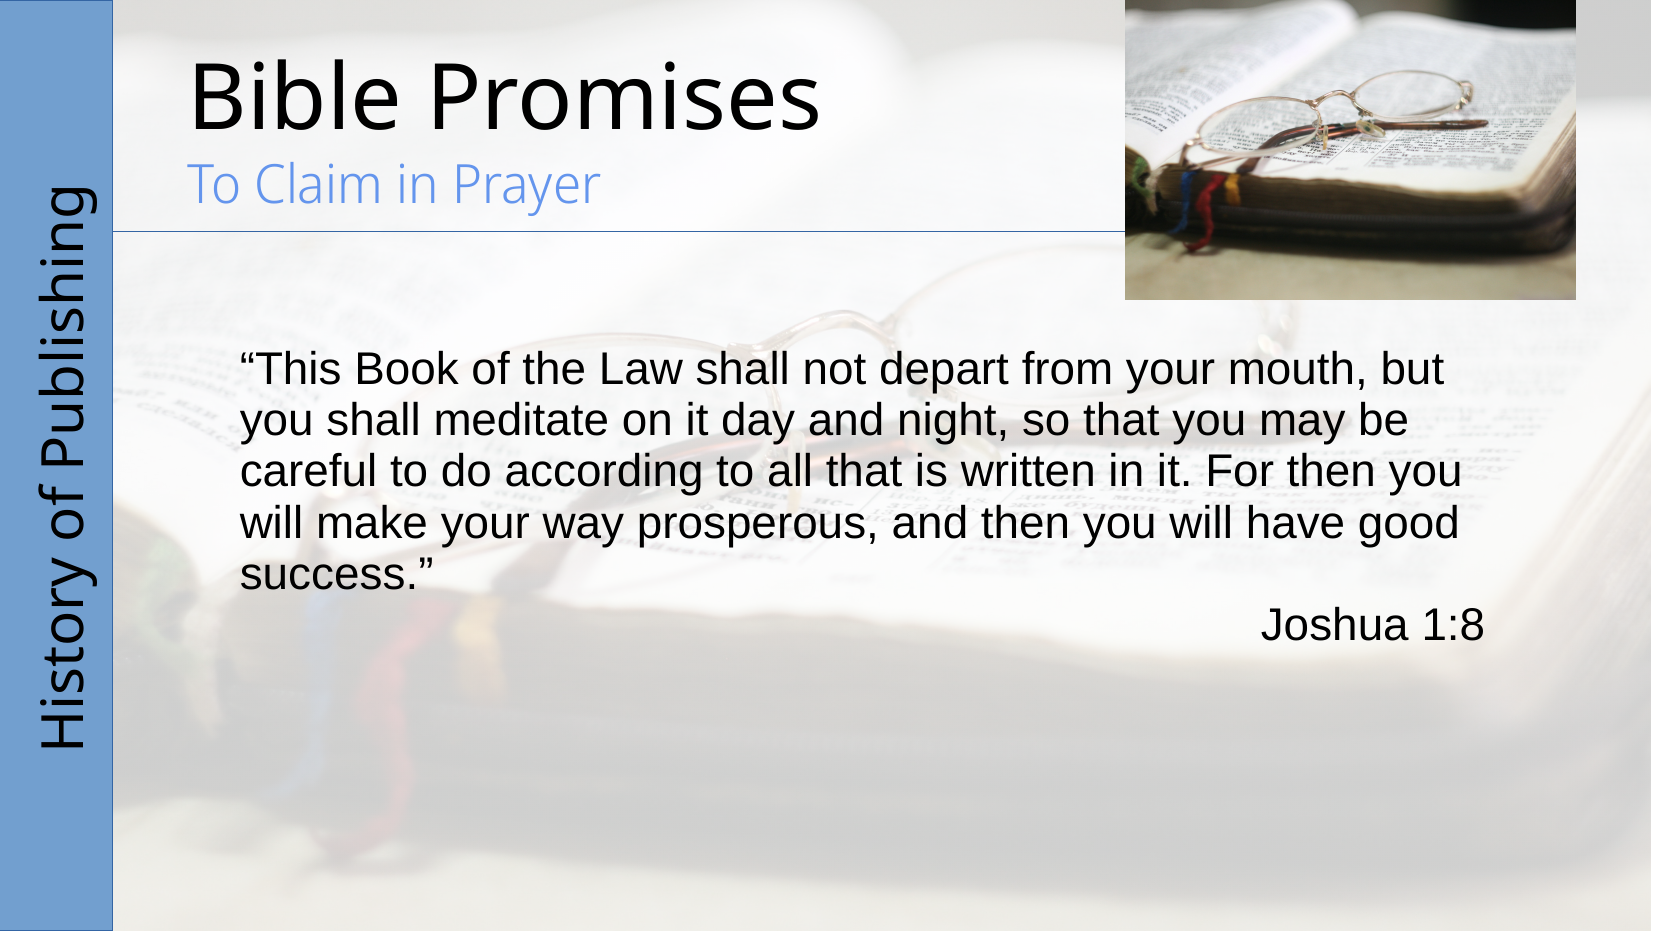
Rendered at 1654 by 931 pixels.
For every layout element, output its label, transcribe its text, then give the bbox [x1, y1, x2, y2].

picture [113, 0, 1651, 931]
title To Claim in Prayer [187, 125, 1125, 231]
text_box [0, 0, 113, 931]
title To Claim in Prayer [187, 232, 1125, 239]
text_box “This Book of the Law shall not depart from your mouth, but you shall meditate on it day and night, so that you may be careful to do according to all that is written in it. For then you will make your way prosperous, and then you will have good success.” Joshua 1:8 [225, 335, 1501, 658]
title Bible Promises [187, 33, 1125, 125]
text_box History of Publishing [13, 37, 105, 901]
